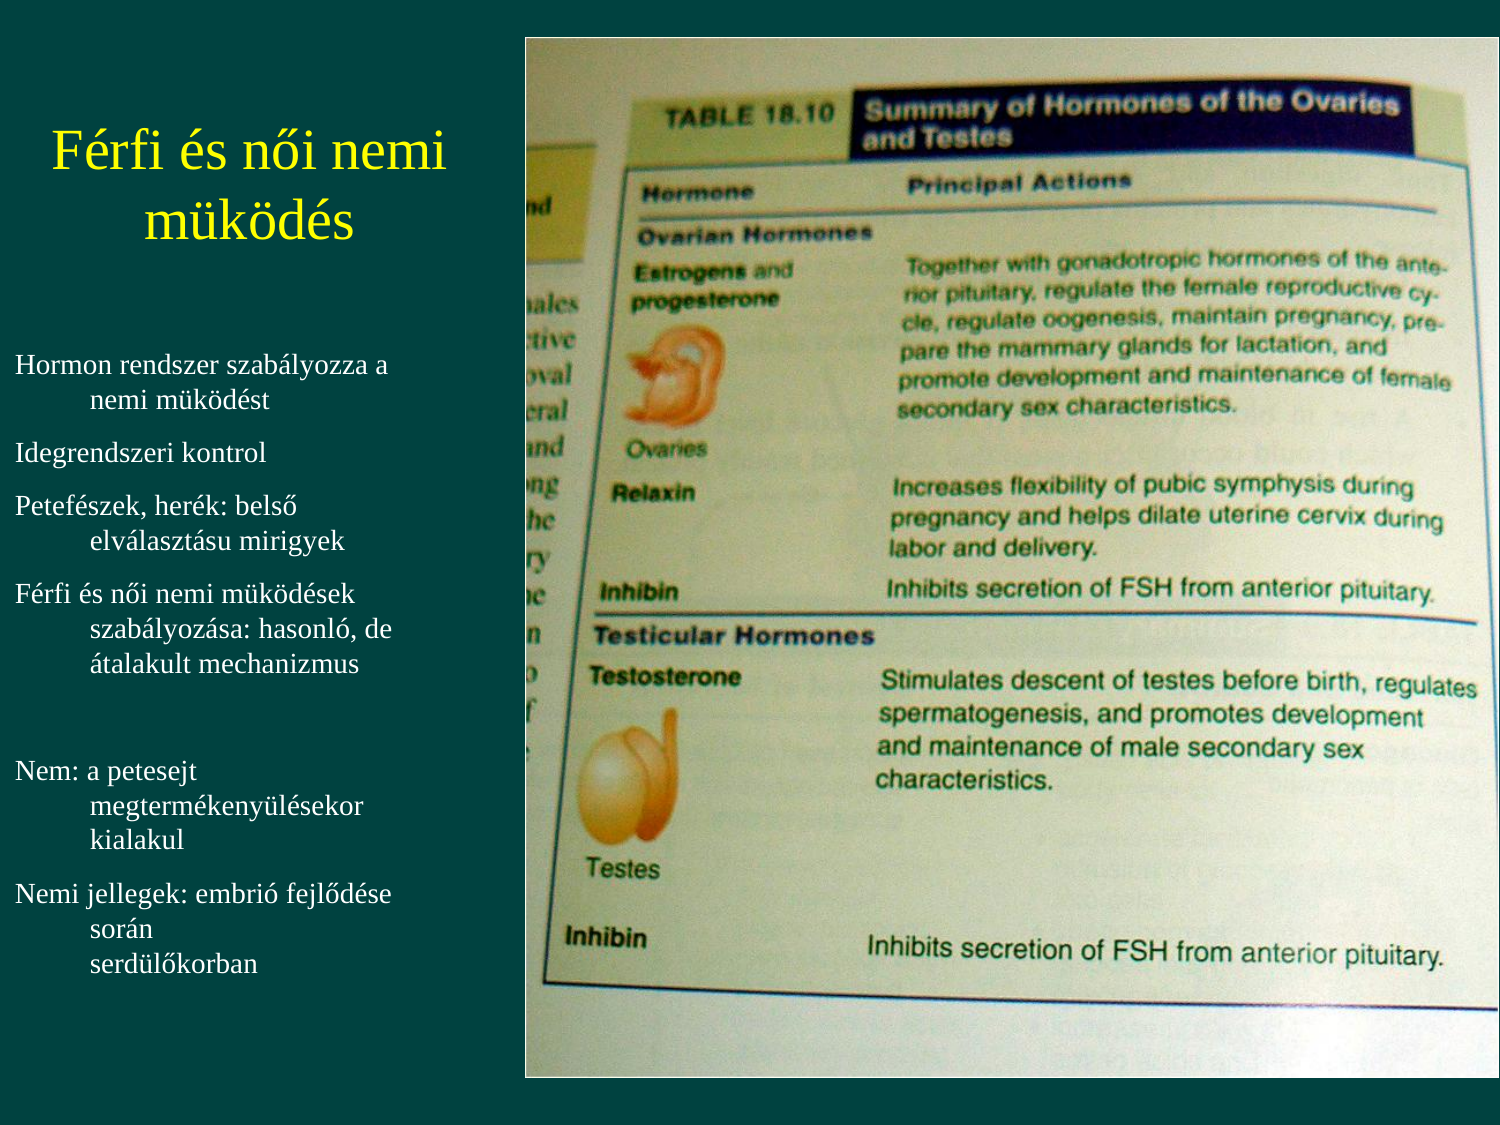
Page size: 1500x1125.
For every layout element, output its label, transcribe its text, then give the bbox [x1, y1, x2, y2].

text_box Hormon rendszer szabályozza a nemi müködést Idegrendszeri kontrol Petefészek, herék: belső elválasztásu mirigyek Férfi és női nemi müködések szabályozása: hasonló, de átalakult mechanizmus Nem: a petesejt megtermékenyülésekor kialakul Nemi jellegek: embrió fejlődése során serdülőkorban [0, 337, 451, 987]
title Férfi és női nemi müködés [0, 87, 500, 275]
picture [525, 37, 1499, 1078]
